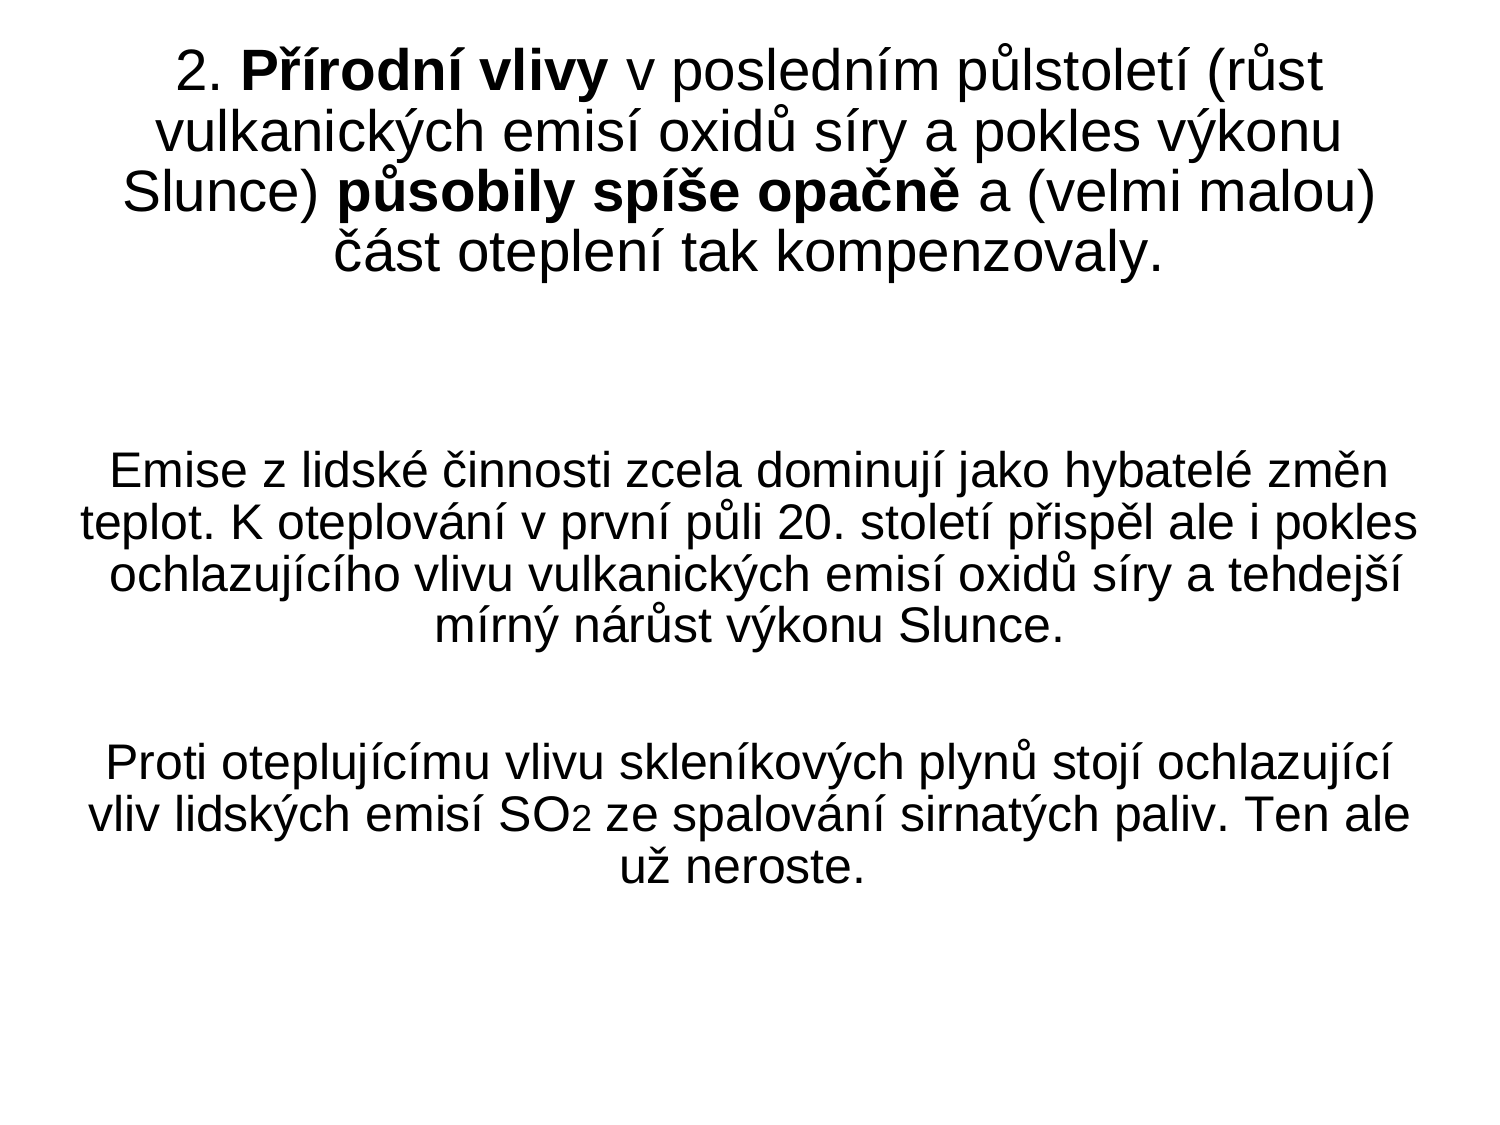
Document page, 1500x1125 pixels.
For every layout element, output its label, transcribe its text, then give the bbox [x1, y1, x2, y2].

subtitle 2. Přírodní vlivy v posledním půlstoletí (růst vulkanických emisí oxidů síry a pokles výkonu Slunce) působily spíše opačně a (velmi malou) část oteplení tak kompenzovaly. Emise z lidské činnosti zcela dominují jako hybatelé změn teplot. K oteplování v první půli 20. století přispěl ale i pokles ochlazujícího vlivu vulkanických emisí oxidů síry a tehdejší mírný nárůst výkonu Slunce. Proti oteplujícímu vlivu skleníkových plynů stojí ochlazující vliv lidských emisí SO2 ze spalování sirnatých paliv. Ten ale už neroste. [75, 21, 1425, 915]
